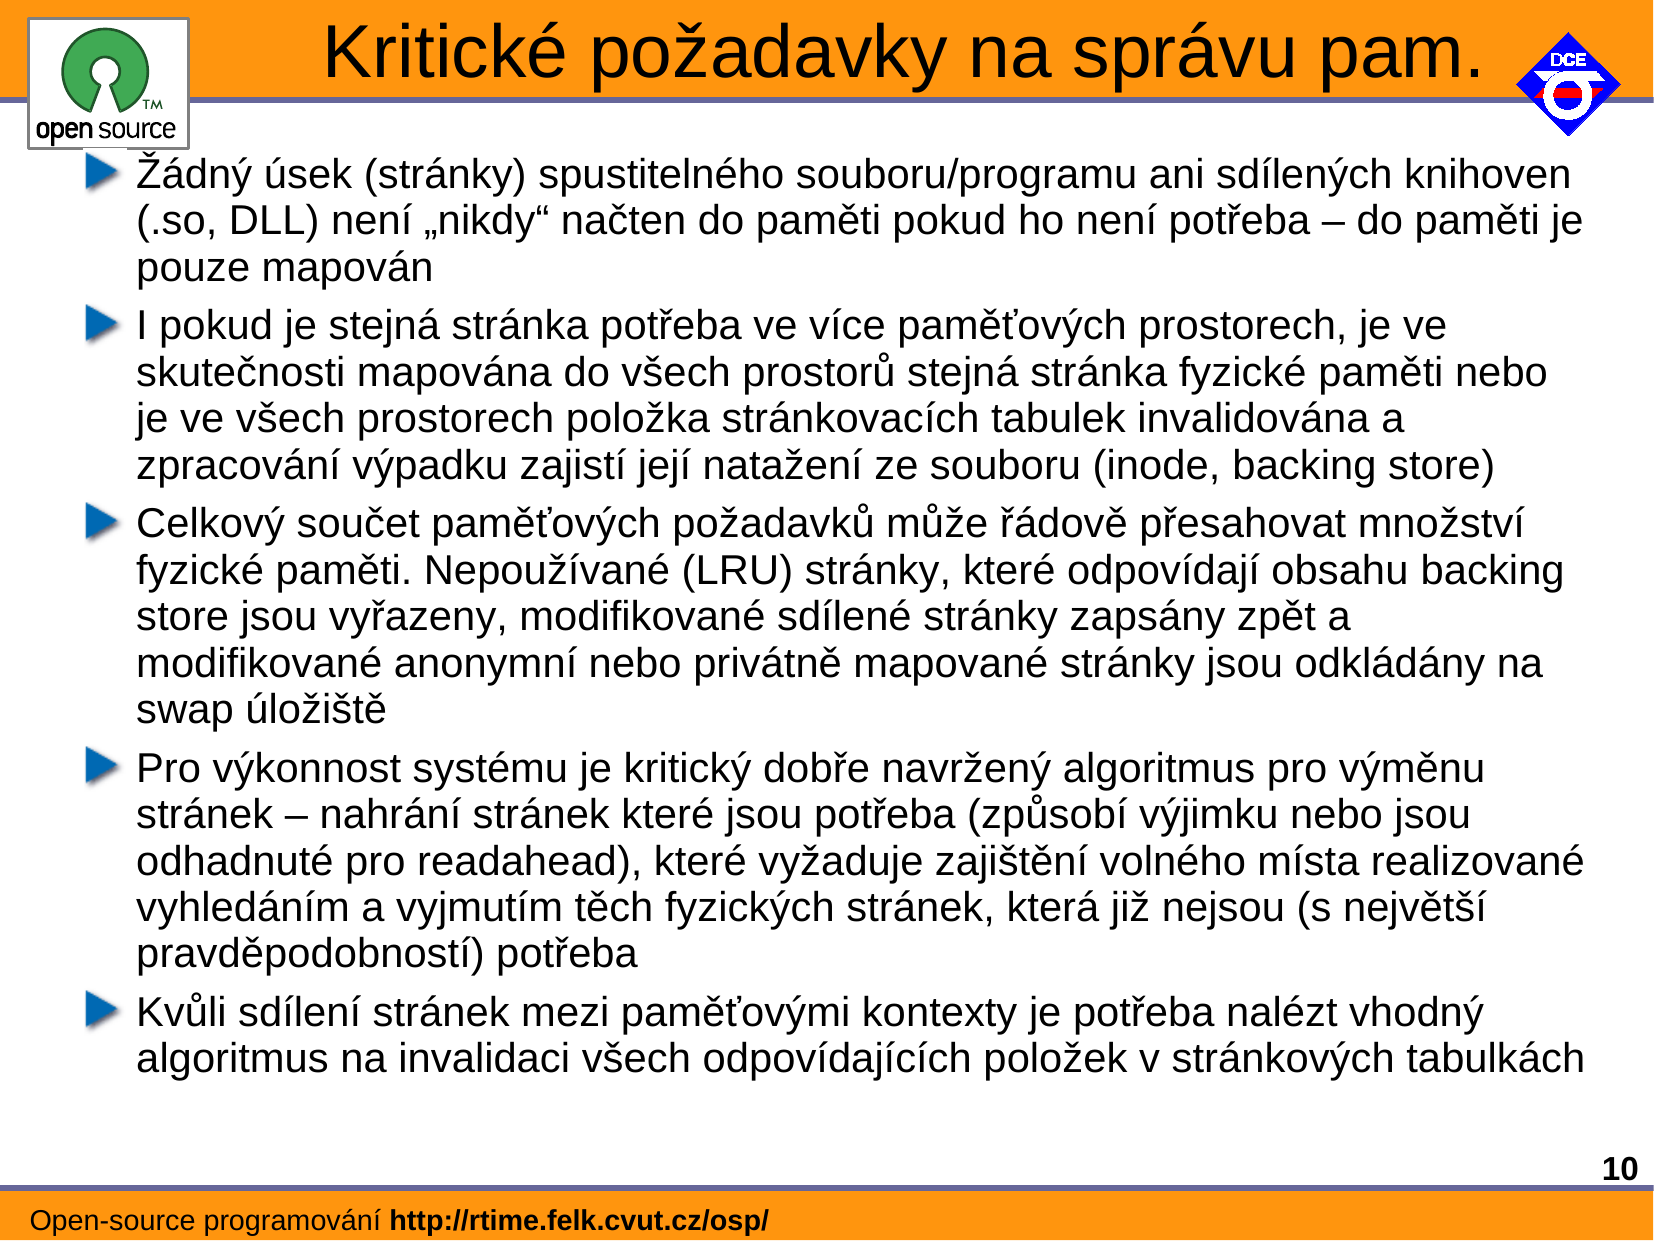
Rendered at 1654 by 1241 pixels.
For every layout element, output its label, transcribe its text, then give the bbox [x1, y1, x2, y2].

title Kritické požadavky na správu pam. [178, 4, 1631, 98]
list Žádný úsek (stránky) spustitelného souboru/programu ani sdílených knihoven (.so, DLL) není „nikdy“ načten do paměti pokud ho není potřeba – do paměti je pouze mapován I pokud je stejná stránka potřeba ve více paměťových prostorech, je ve skutečnosti mapována do všech prostorů stejná stránka fyzické paměti nebo je ve všech prostorech položka stránkovacích tabulek invalidována a zpracování výpadku zajistí její natažení ze souboru (inode, backing store) Celkový součet paměťových požadavků může řádově přesahovat množství fyzické paměti. Nepoužívané (LRU) stránky, které odpovídají obsahu backing store jsou vyřazeny, modifikované sdílené stránky zapsány zpět a modifikované anonymní nebo privátně mapované stránky jsou odkládány na swap úložiště Pro výkonnost systému je kritický dobře navržený algoritmus pro výměnu stránek – nahrání stránek které jsou potřeba (způsobí výjimku nebo jsou odhadnuté pro readahead), které vyžaduje zajištění volného místa realizované vyhledáním a vyjmutím těch fyzických stránek, která již nejsou (s největší pravděpodobností) potřeba Kvůli sdílení stránek mezi paměťovými kontexty je potřeba nalézt vhodný algoritmus na invalidaci všech odpovídajících položek v stránkových tabulkách [65, 150, 1589, 1191]
